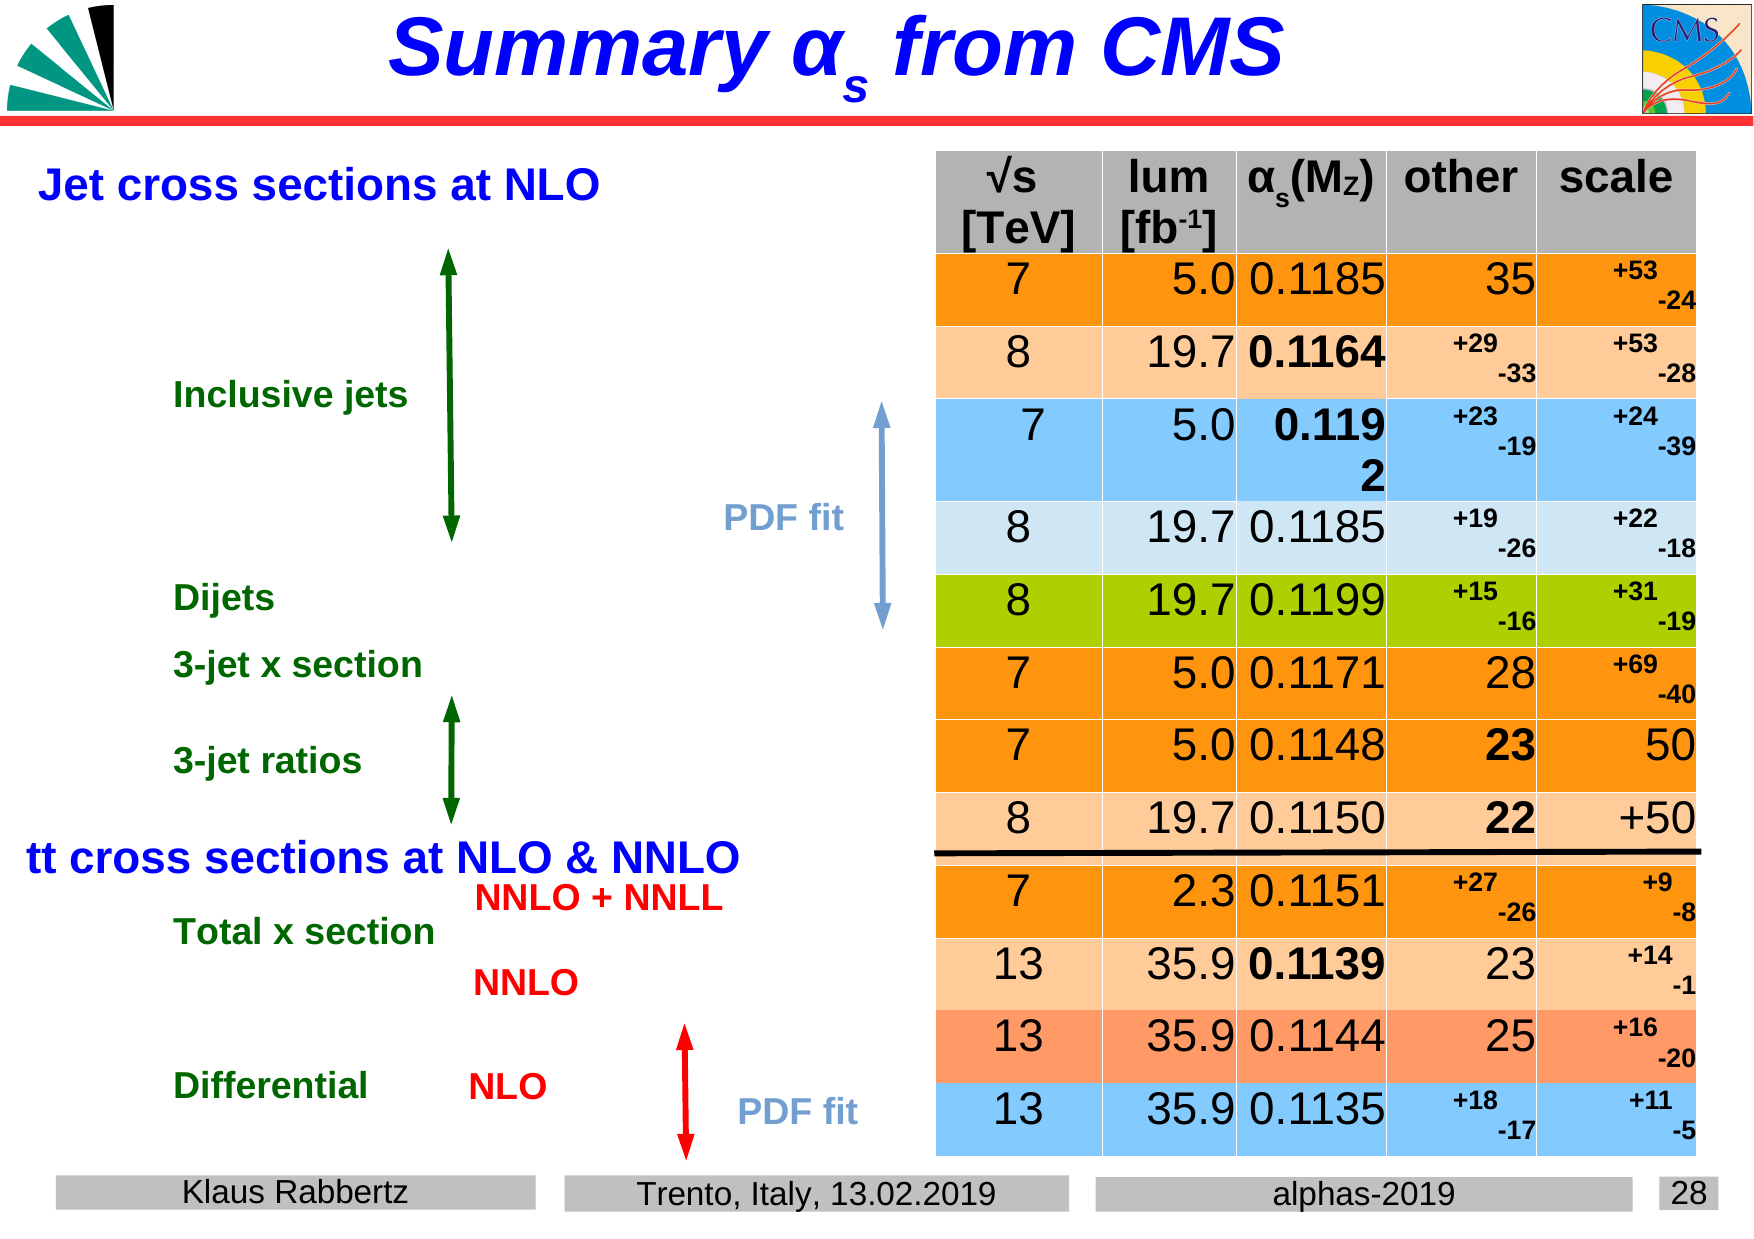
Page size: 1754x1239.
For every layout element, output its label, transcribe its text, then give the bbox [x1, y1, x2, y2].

table_cell 50 [1537, 720, 1696, 792]
table_cell 7 [936, 399, 1102, 501]
table_header lum [fb-1] [1103, 151, 1236, 253]
table_cell +29-33 [1387, 327, 1536, 398]
table_cell 0.1150 [1237, 856, 1386, 865]
table_cell 0.1192 [1237, 399, 1386, 501]
table_cell 5.0 [1103, 399, 1236, 501]
table_cell +24-39 [1537, 399, 1696, 501]
table_cell 5.0 [1103, 254, 1236, 326]
table_cell 35.9 [1103, 1010, 1236, 1083]
table_cell +19-26 [1387, 502, 1536, 574]
text_box Inclusive jets [161, 367, 421, 422]
table_cell 8 [936, 793, 1102, 850]
table_cell 0.1171 [1237, 648, 1386, 719]
table_cell 8 [936, 856, 1102, 865]
text_box 3-jet x section [161, 637, 436, 691]
table_cell 0.1185 [1237, 501, 1386, 574]
table_cell 19.7 [1103, 502, 1236, 574]
table_cell 13 [936, 1010, 1102, 1083]
table_cell 13 [936, 939, 1102, 1010]
table_cell 28 [1387, 648, 1536, 719]
text_box Jet cross sections at NLO [26, 153, 613, 217]
picture [7, 5, 114, 112]
table_cell +53-28 [1537, 327, 1696, 398]
table_cell 22 [1387, 793, 1536, 849]
table_cell +9-8 [1537, 866, 1696, 938]
table_cell 19.7 [1103, 793, 1236, 850]
table_cell +23-19 [1387, 399, 1536, 501]
table_cell +53-24 [1537, 254, 1696, 326]
table_cell 7 [936, 866, 1102, 938]
text_box tt cross sections at NLO & NNLO [14, 826, 754, 890]
table_cell +50 [1537, 855, 1696, 865]
table_cell 22 [1387, 855, 1536, 865]
table_cell 35 [1387, 254, 1536, 326]
table_cell 5.0 [1103, 648, 1236, 719]
text_box Dijets [161, 570, 288, 625]
table_cell 0.1139 [1237, 939, 1386, 1010]
table_cell +18-17 [1387, 1083, 1536, 1156]
text_box Differential [161, 1058, 381, 1113]
table_cell 0.1135 [1237, 1083, 1386, 1156]
table_cell +11-5 [1537, 1083, 1696, 1156]
table_cell 2.3 [1103, 866, 1236, 938]
table_cell 35.9 [1103, 939, 1236, 1010]
table_cell 7 [936, 648, 1102, 719]
table_cell +16-20 [1537, 1010, 1696, 1083]
table_cell 23 [1387, 939, 1536, 1010]
text_box NNLO [461, 955, 592, 1010]
text_box 3-jet ratios [161, 733, 375, 788]
table_cell 8 [936, 575, 1102, 647]
table_cell 0.1144 [1237, 1010, 1386, 1083]
table_cell 25 [1387, 1010, 1536, 1083]
table_cell 19.7 [1103, 327, 1236, 398]
table_cell 19.7 [1103, 575, 1236, 647]
table_header other [1387, 151, 1536, 253]
text_box Total x section [161, 904, 448, 959]
table_header scale [1537, 151, 1696, 253]
table_cell +22-18 [1537, 502, 1696, 574]
table_cell +15-16 [1387, 575, 1536, 647]
table_cell 8 [936, 502, 1102, 574]
text_box NNLO + NNLL [462, 890, 736, 925]
table_cell 0.1164 [1237, 327, 1386, 399]
table_cell +50 [1537, 793, 1696, 849]
text_box PDF fit [725, 1084, 872, 1139]
text_box PDF fit [711, 490, 858, 545]
title Summary αs from CMS [129, 0, 1545, 114]
table_cell 19.7 [1103, 856, 1236, 865]
table_cell 0.1148 [1237, 720, 1386, 792]
table_cell 23 [1387, 720, 1536, 792]
table_cell 0.1185 [1237, 254, 1386, 326]
table_cell 35.9 [1103, 1083, 1236, 1156]
table_cell +27-26 [1387, 866, 1536, 938]
table_cell +69-40 [1537, 648, 1696, 719]
table_cell 7 [936, 254, 1102, 326]
table_cell +14-1 [1537, 939, 1696, 1010]
table_cell 5.0 [1103, 720, 1236, 792]
table_cell 0.1199 [1237, 575, 1386, 647]
table_cell 8 [936, 327, 1102, 398]
table_cell 7 [936, 720, 1102, 792]
table_header √s [TeV] [936, 151, 1102, 253]
text_box NLO [456, 1059, 560, 1114]
table_cell 0.1151 [1237, 866, 1386, 938]
table_cell 13 [936, 1083, 1102, 1156]
table_cell +31-19 [1537, 575, 1696, 647]
picture [1642, 4, 1752, 114]
table_header αs(MZ) [1237, 151, 1386, 253]
table_cell 0.1150 [1237, 793, 1386, 849]
